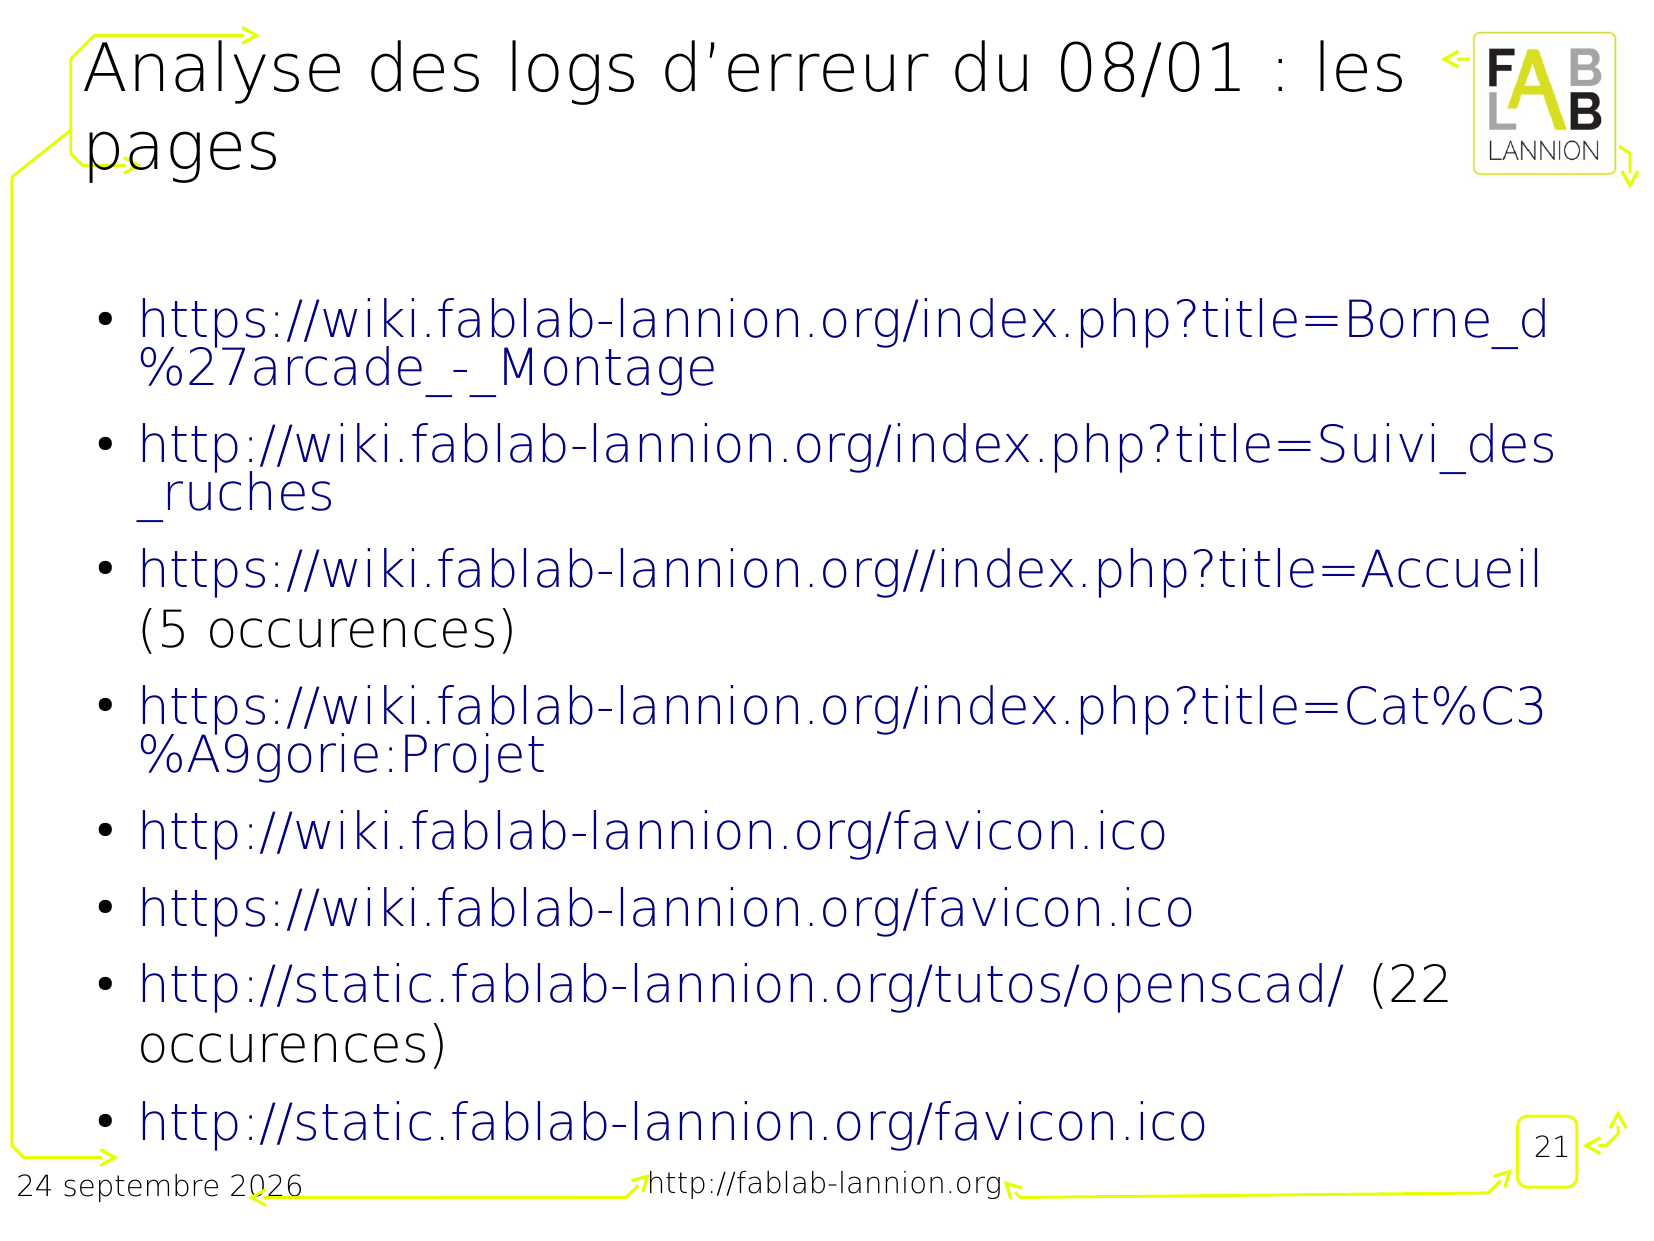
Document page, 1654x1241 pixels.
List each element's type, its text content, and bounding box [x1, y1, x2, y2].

title Analyse des logs d’erreur du 08/01 : les pages [82, 29, 1441, 186]
picture [1470, 29, 1619, 178]
list https://wiki.fablab-lannion.org/index.php?title=Borne_d%27arcade_-_Montage http://wiki.fablab-lannion.org/index.php?title=Suivi_des_ruches https://wiki.fablab-lannion.org//index.php?title=Accueil (5 occurences) https://wiki.fablab-lannion.org/index.php?title=Cat%C3%A9gorie:Projet http://wiki.fablab-lannion.org/favicon.ico https://wiki.fablab-lannion.org/favicon.ico http://static.fablab-lannion.org/tutos/openscad/ (22 occurences) http://static.fablab-lannion.org/favicon.ico [82, 290, 1571, 1010]
